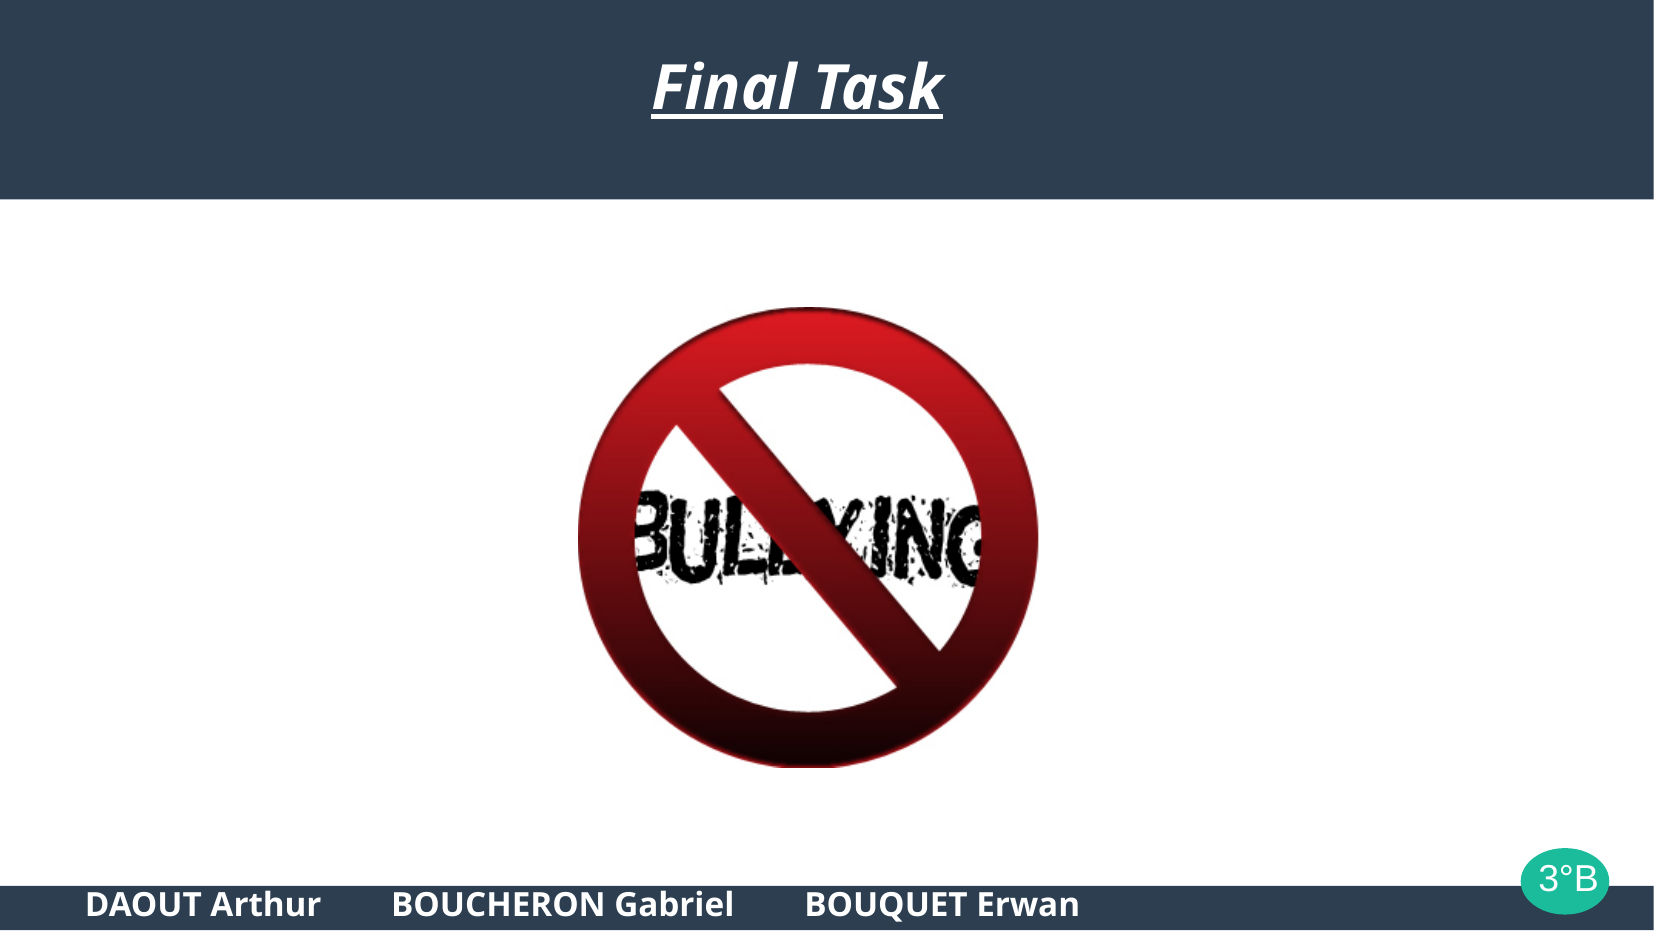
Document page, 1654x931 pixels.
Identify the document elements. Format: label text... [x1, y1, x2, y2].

picture [578, 307, 1040, 768]
text_box DAOUT Arthur BOUCHERON Gabriel BOUQUET Erwan [0, 874, 1536, 931]
text_box 3°B [1523, 850, 1654, 910]
text_box Final Task [496, 35, 1099, 178]
